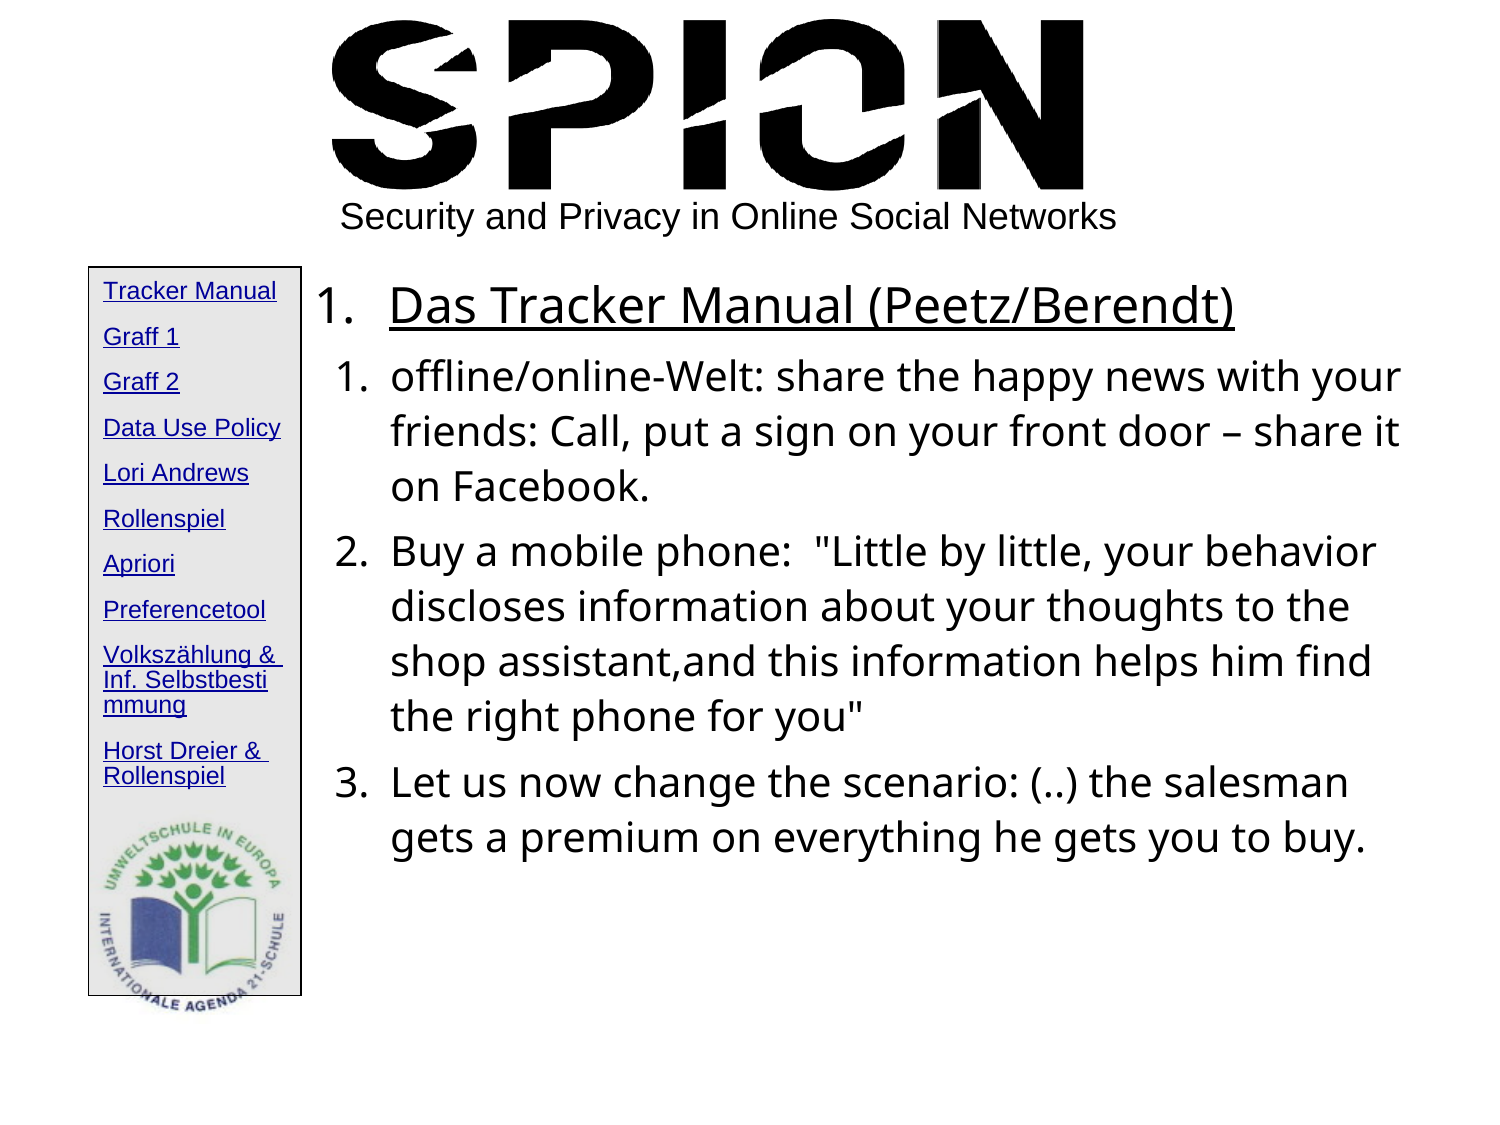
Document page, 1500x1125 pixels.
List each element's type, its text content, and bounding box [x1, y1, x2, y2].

picture [88, 996, 293, 1024]
picture [324, 0, 1093, 208]
list Das Tracker Manual (Peetz/Berendt) offline/online-Welt: share the happy news with your friends: Call, put a sign on your front door – share it on Facebook. Buy a mobile phone: "Little by little, your behavior discloses information about your thoughts to the shop assistant,and this information helps him find the right phone for you" Let us now change the scenario: (..) the salesman gets a premium on everything he gets you to buy. [312, 267, 1412, 1027]
